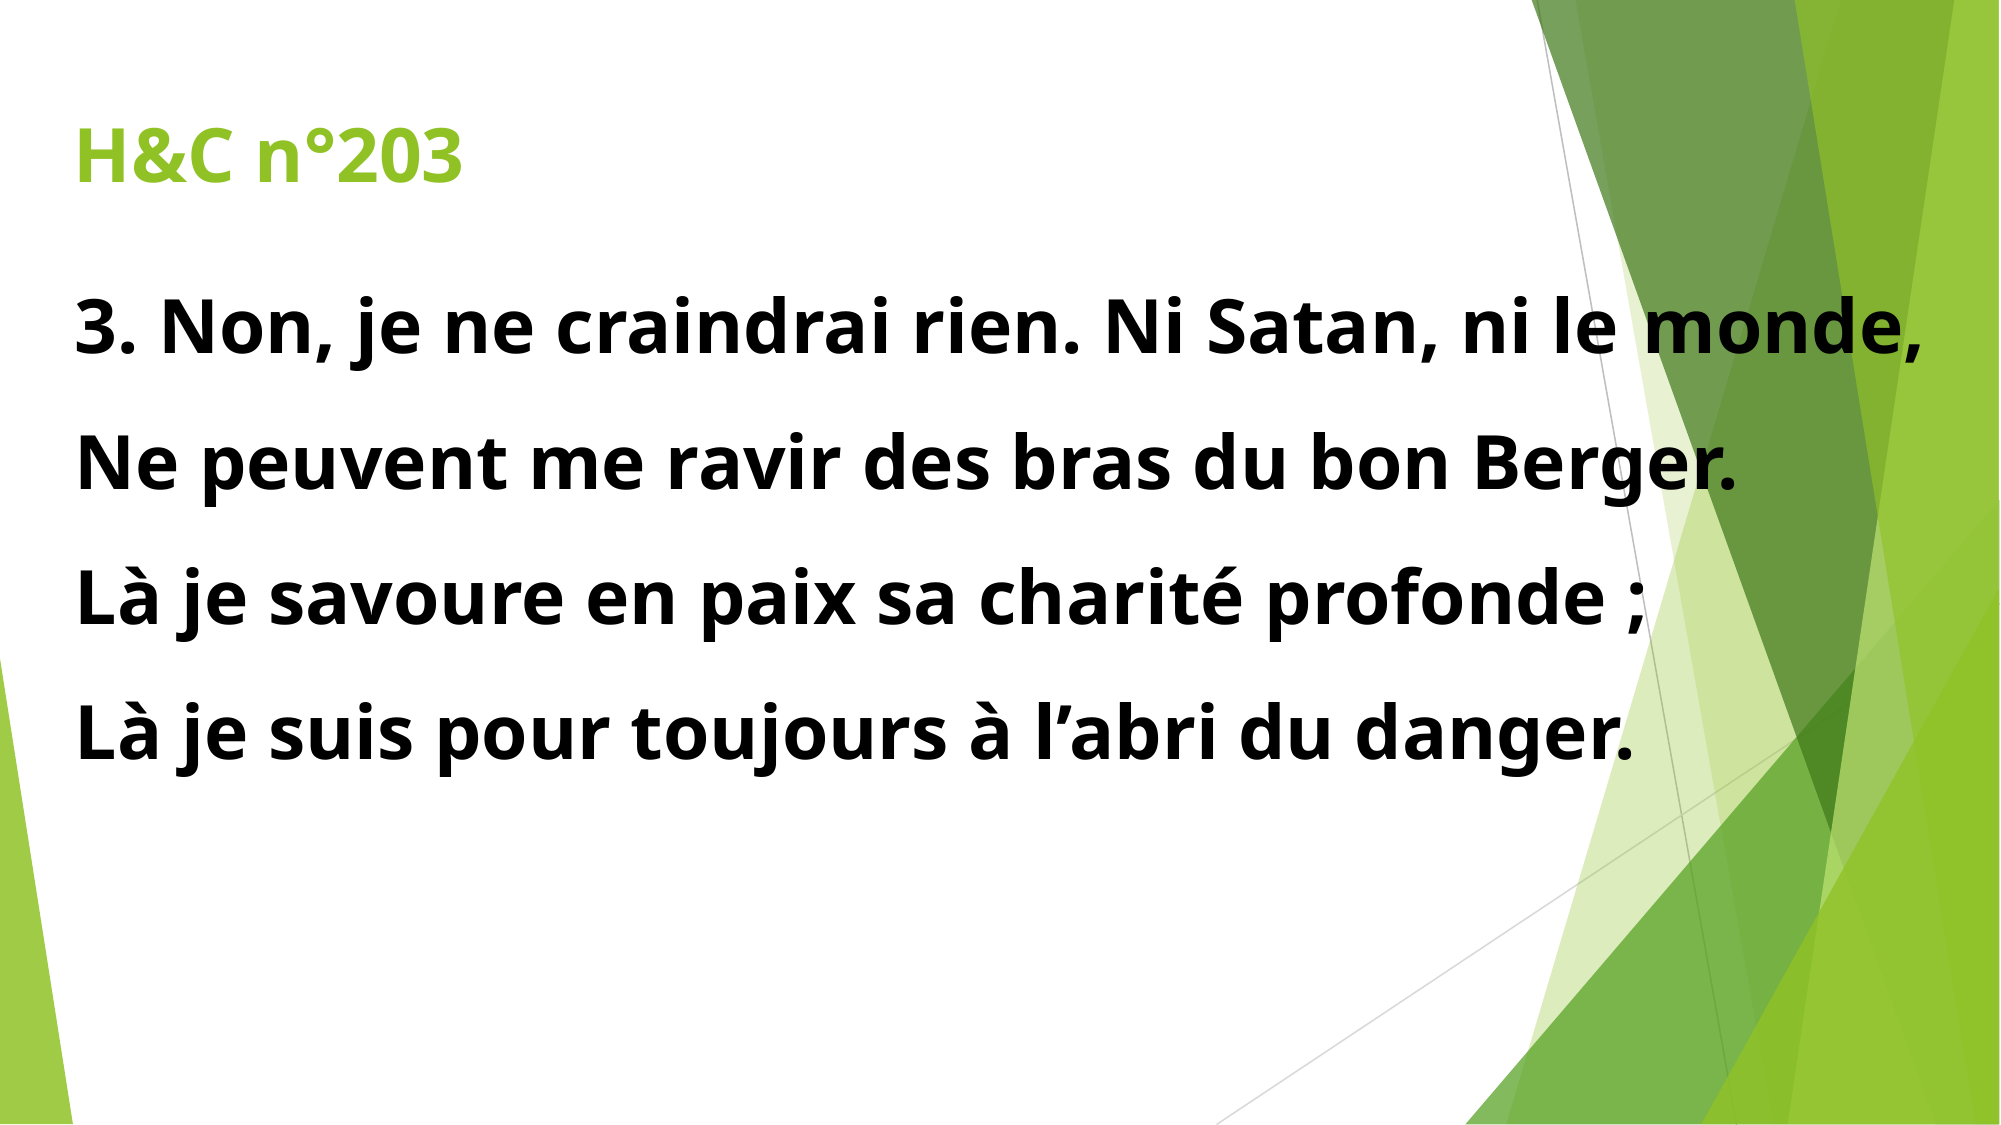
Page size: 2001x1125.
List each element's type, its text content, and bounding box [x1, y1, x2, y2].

text_box 3. Non, je ne craindrai rien. Ni Satan, ni le monde, Ne peuvent me ravir des bras du bon Berger. Là je savoure en paix sa charité profonde ; Là je suis pour toujours à l’abri du danger. [59, 212, 2001, 1063]
text_box H&C n°203 [59, 99, 1522, 212]
